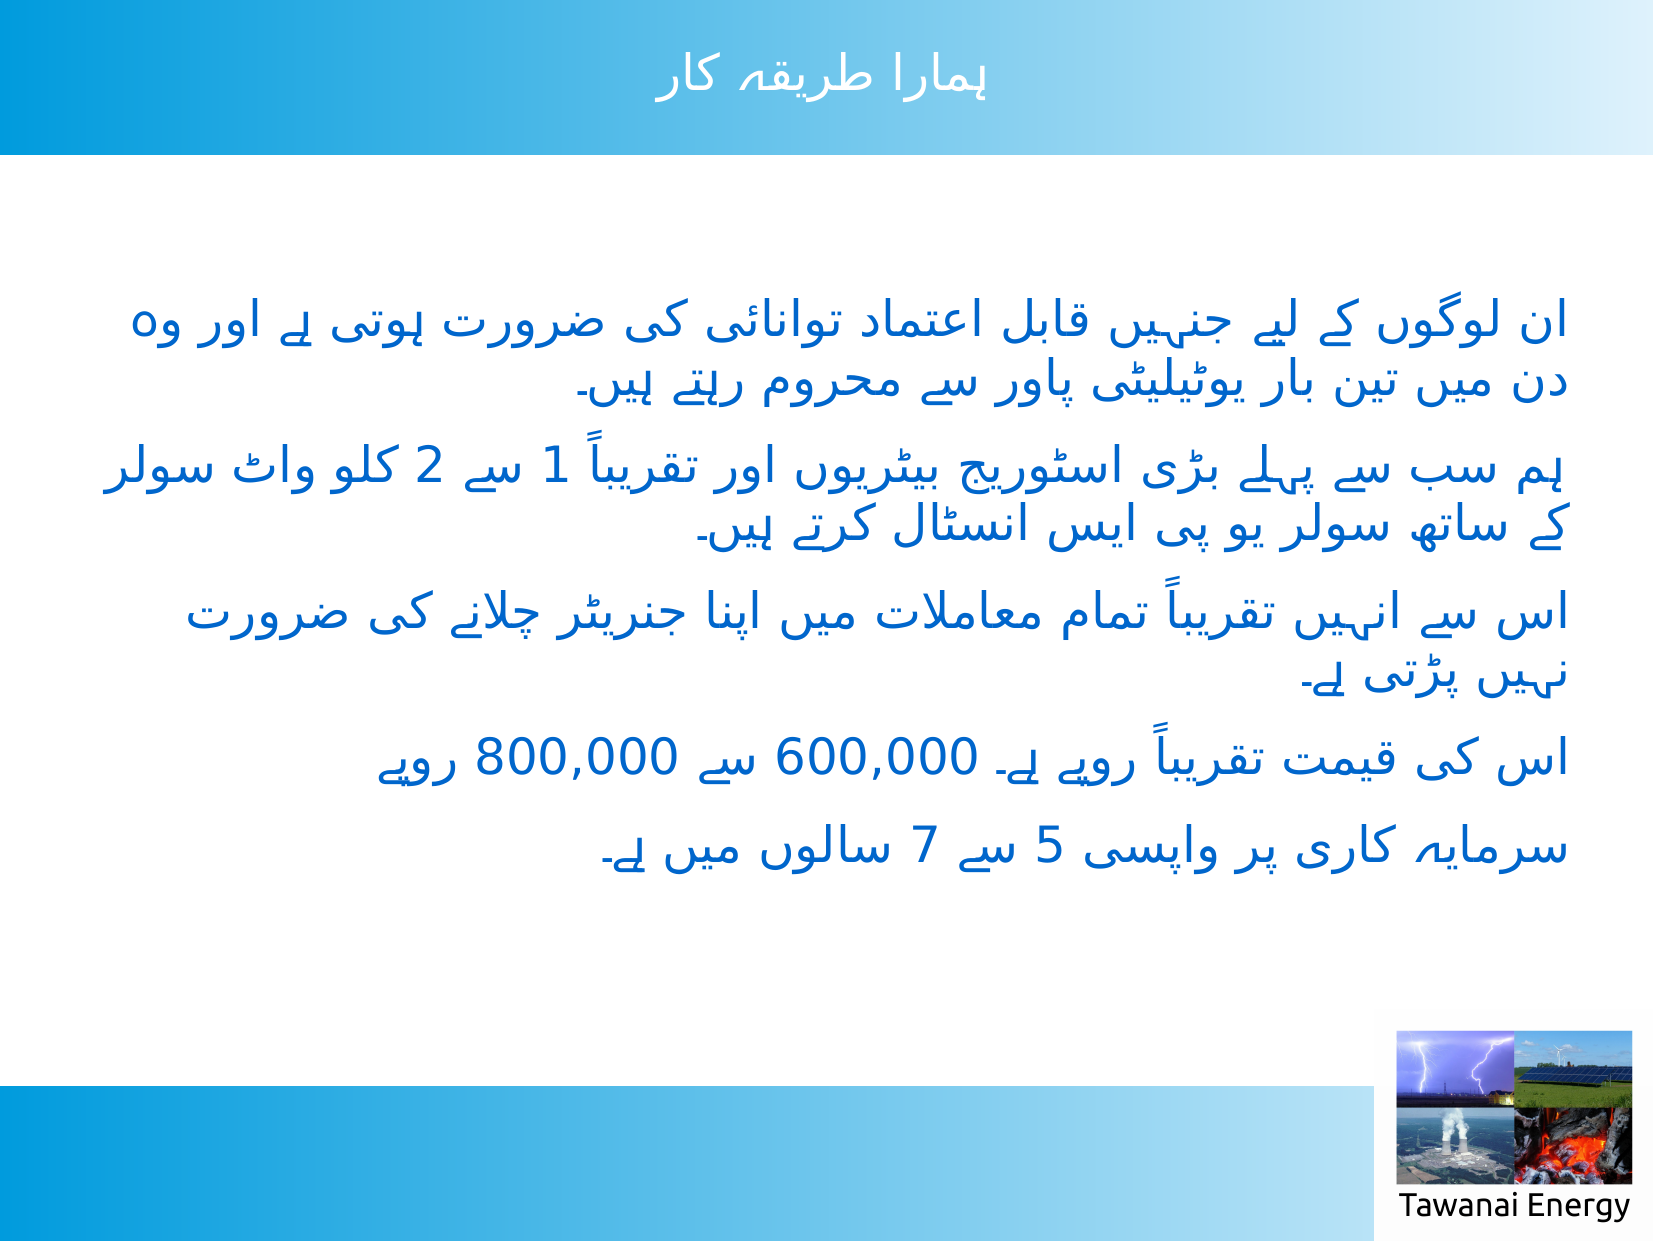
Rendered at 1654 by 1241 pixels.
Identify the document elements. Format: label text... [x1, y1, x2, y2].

picture [1374, 1009, 1654, 1241]
title ہمارا طریقہ کار [79, 20, 1568, 126]
list ان لوگوں کے لیے جنہیں قابل اعتماد توانائی کی ضرورت ہوتی ہے اور وہ دن میں تین بار یوٹیلیٹی پاور سے محروم رہتے ہیں۔ ہم سب سے پہلے بڑی اسٹوریج بیٹریوں اور تقریباً 1 سے 2 کلو واٹ سولر کے ساتھ سولر یو پی ایس انسٹال کرتے ہیں۔ اس سے انہیں تقریباً تمام معاملات میں اپنا جنریٹر چلانے کی ضرورت نہیں پڑتی ہے۔ اس کی قیمت تقریباً روپے ہے۔ 600,000 سے 800,000 روپے سرمایہ کاری پر واپسی 5 سے 7 سالوں میں ہے۔ [82, 290, 1571, 1010]
